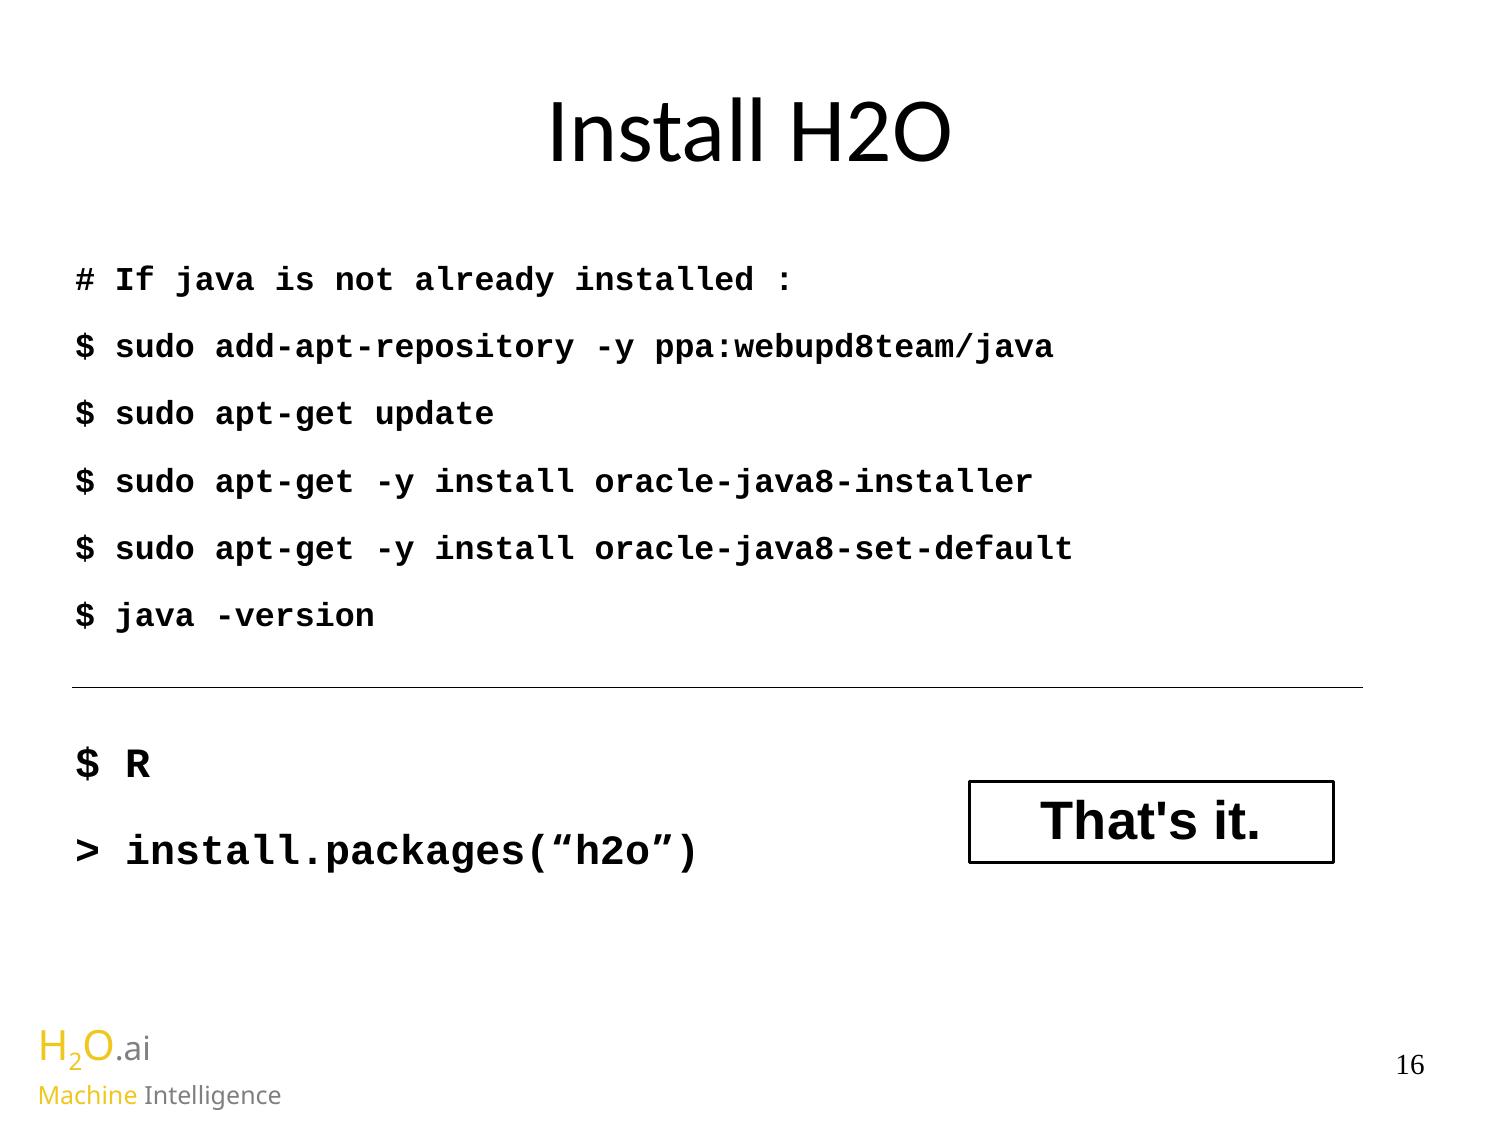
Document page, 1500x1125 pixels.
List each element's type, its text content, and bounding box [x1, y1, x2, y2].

list # If java is not already installed : $ sudo add-apt-repository -y ppa:webupd8team/java $ sudo apt-get update $ sudo apt-get -y install oracle-java8-installer $ sudo apt-get -y install oracle-java8-set-default $ java -version $ R > install.packages(“h2o”) [75, 262, 1425, 1125]
title Install H2O [75, 15, 1425, 262]
text_box That's it. [969, 781, 1334, 863]
